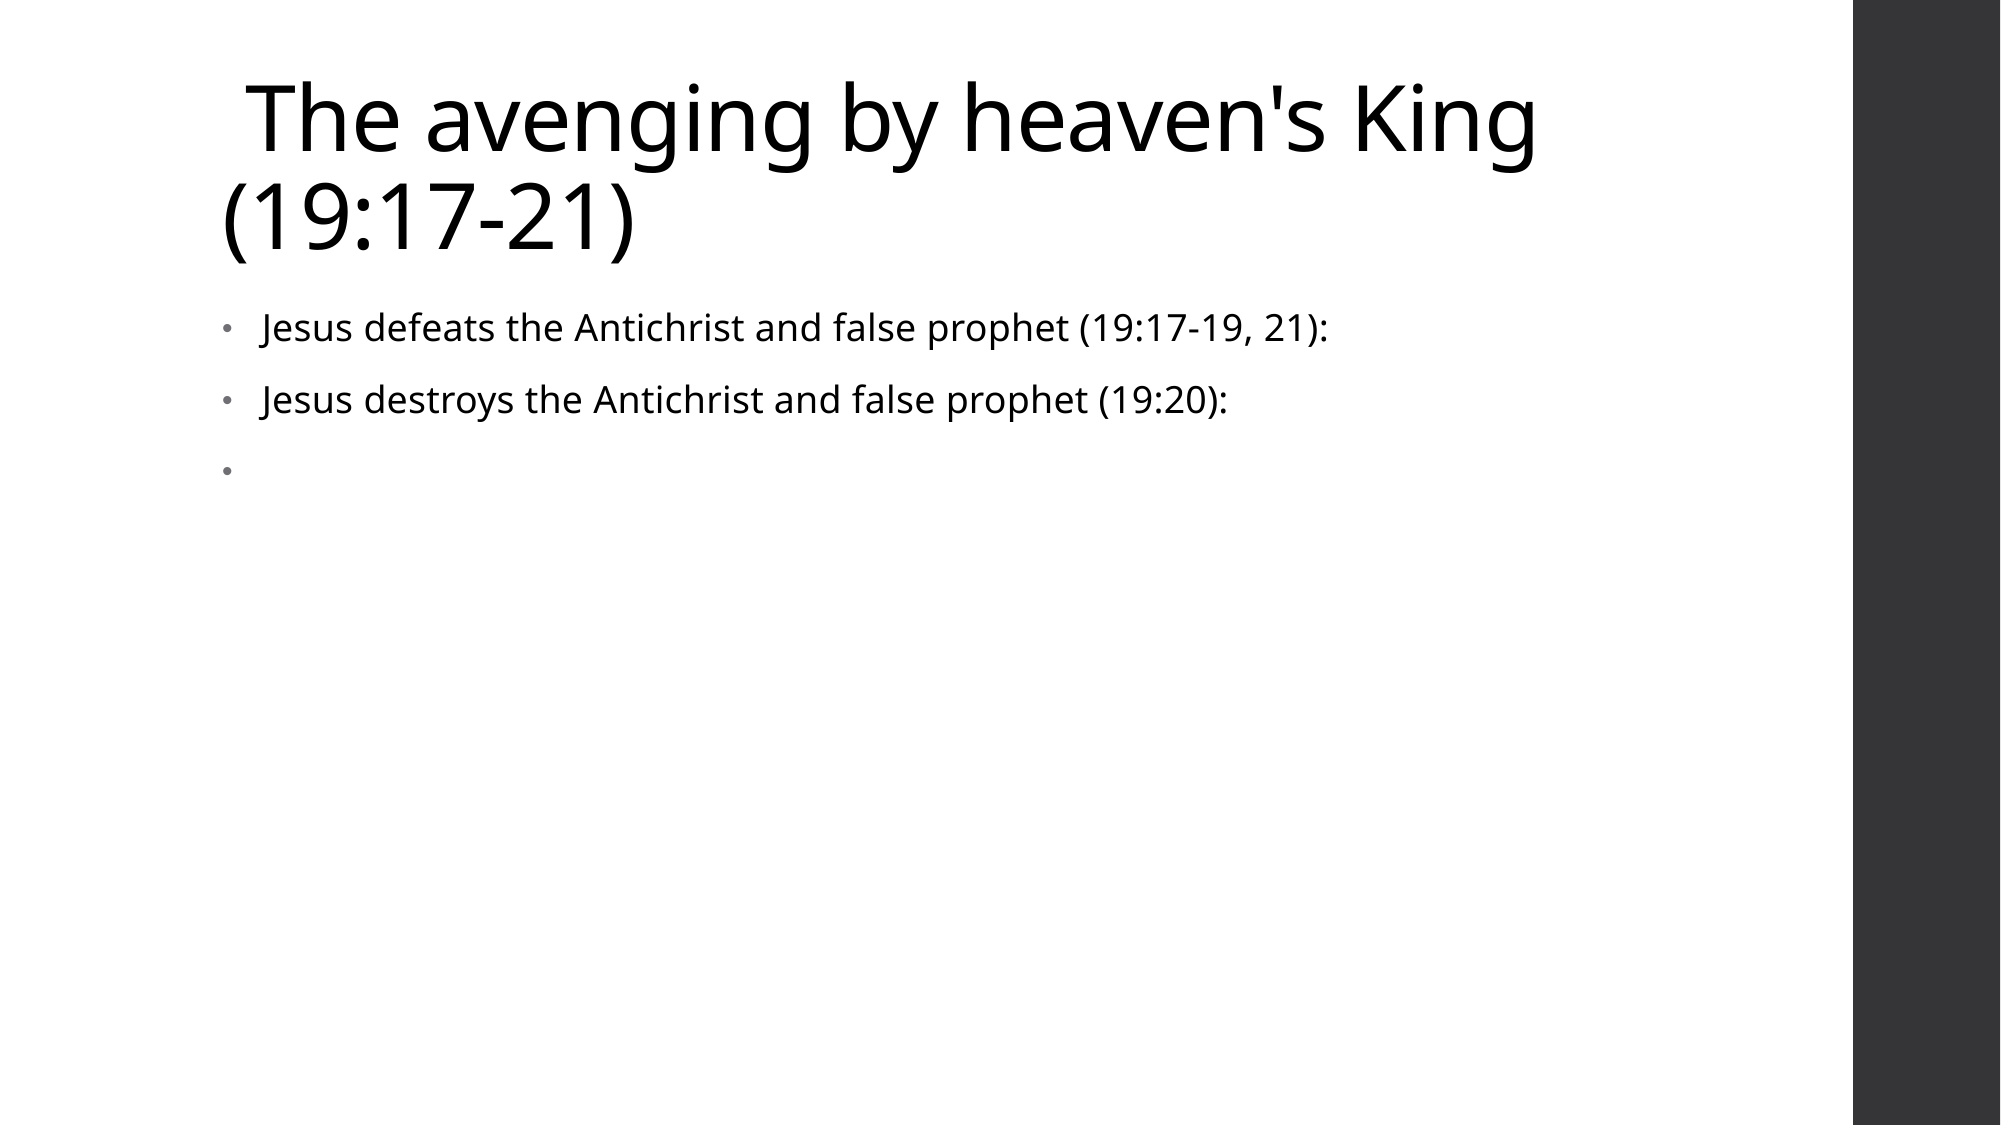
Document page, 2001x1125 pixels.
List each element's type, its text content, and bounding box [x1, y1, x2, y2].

title The avenging by heaven's King (19:17-21) [206, 60, 1797, 278]
list Jesus defeats the Antichrist and false prophet (19:17-19, 21): Jesus destroys the Antichrist and false prophet (19:20): [206, 299, 1617, 1014]
